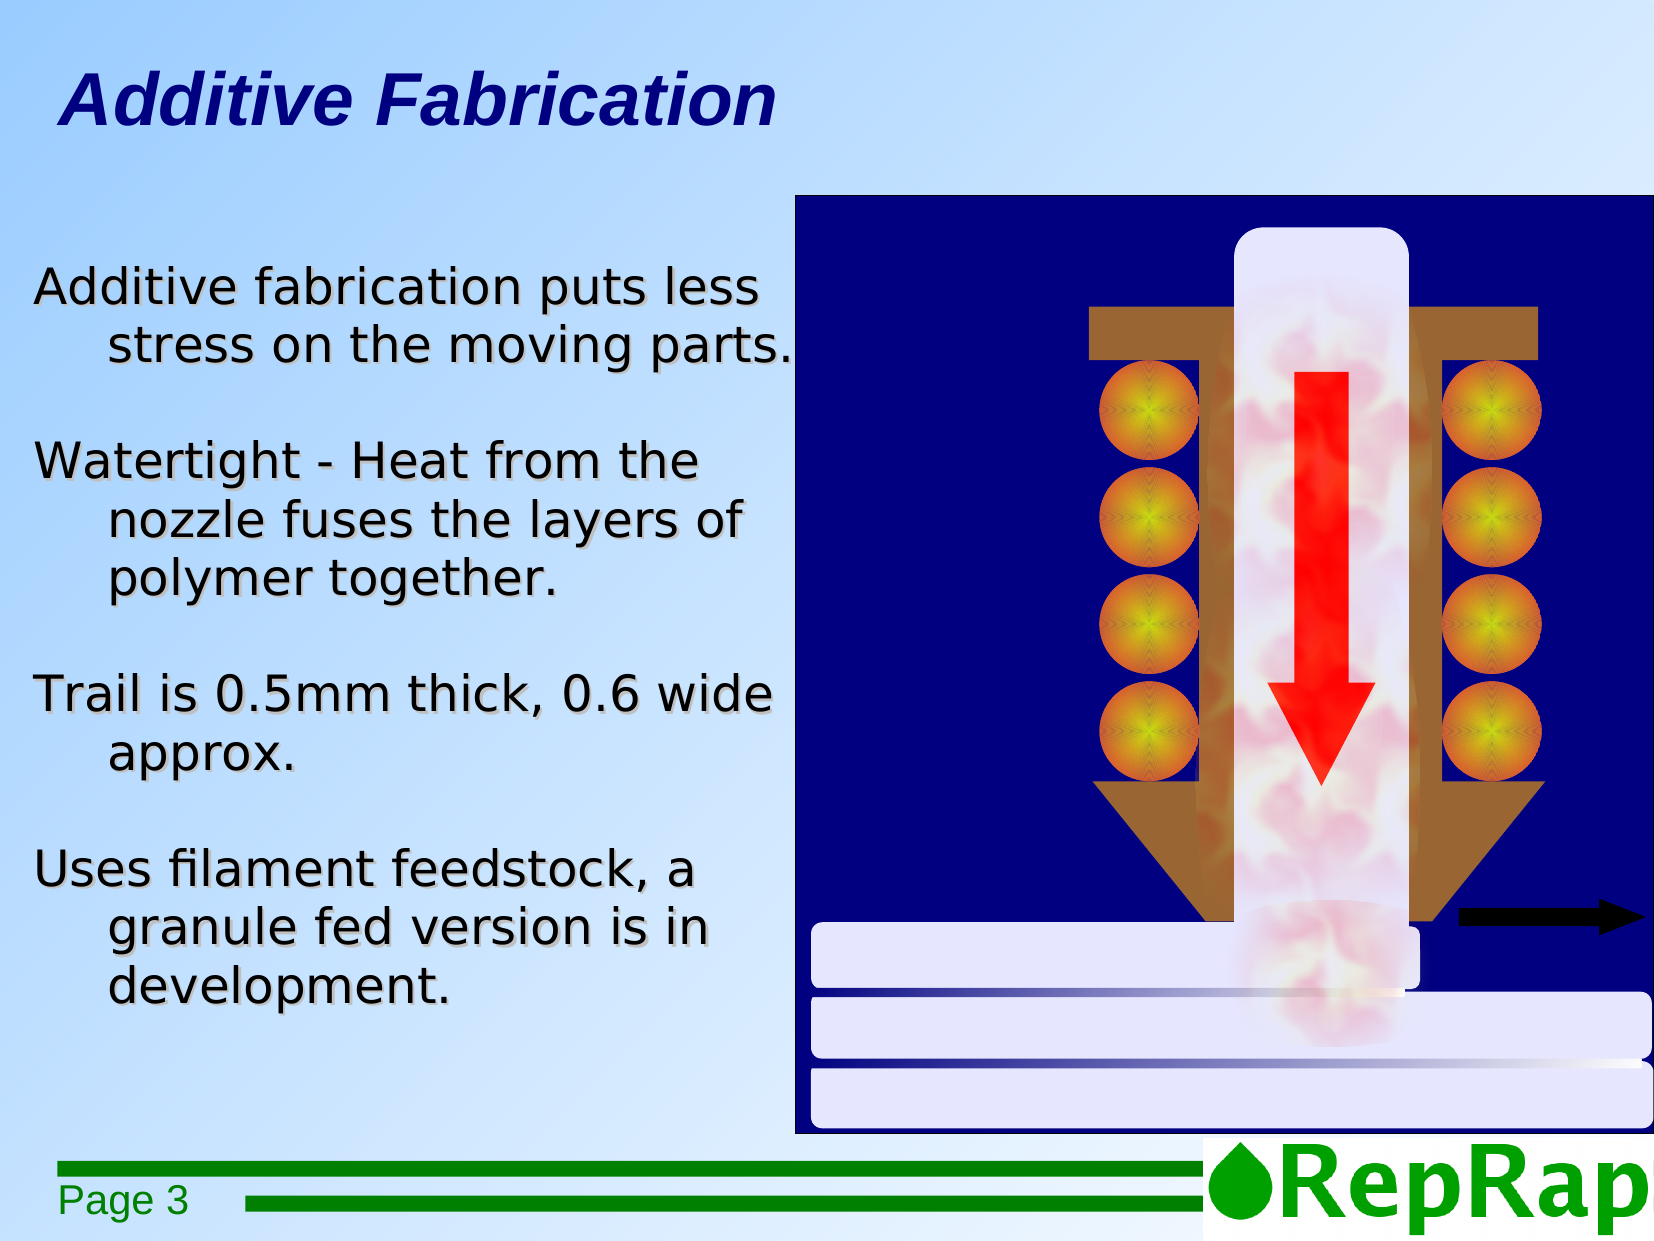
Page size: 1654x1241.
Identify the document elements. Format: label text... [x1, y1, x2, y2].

text_box Additive fabrication puts less stress on the moving parts. Watertight - Heat from the nozzle fuses the layers of polymer together. Trail is 0.5mm thick, 0.6 wide approx. Uses filament feedstock, a granule fed version is in development. [33, 257, 817, 1146]
text_box [95, 195, 1654, 1134]
picture [1203, 1138, 1654, 1241]
title Additive Fabrication [58, 21, 1624, 178]
